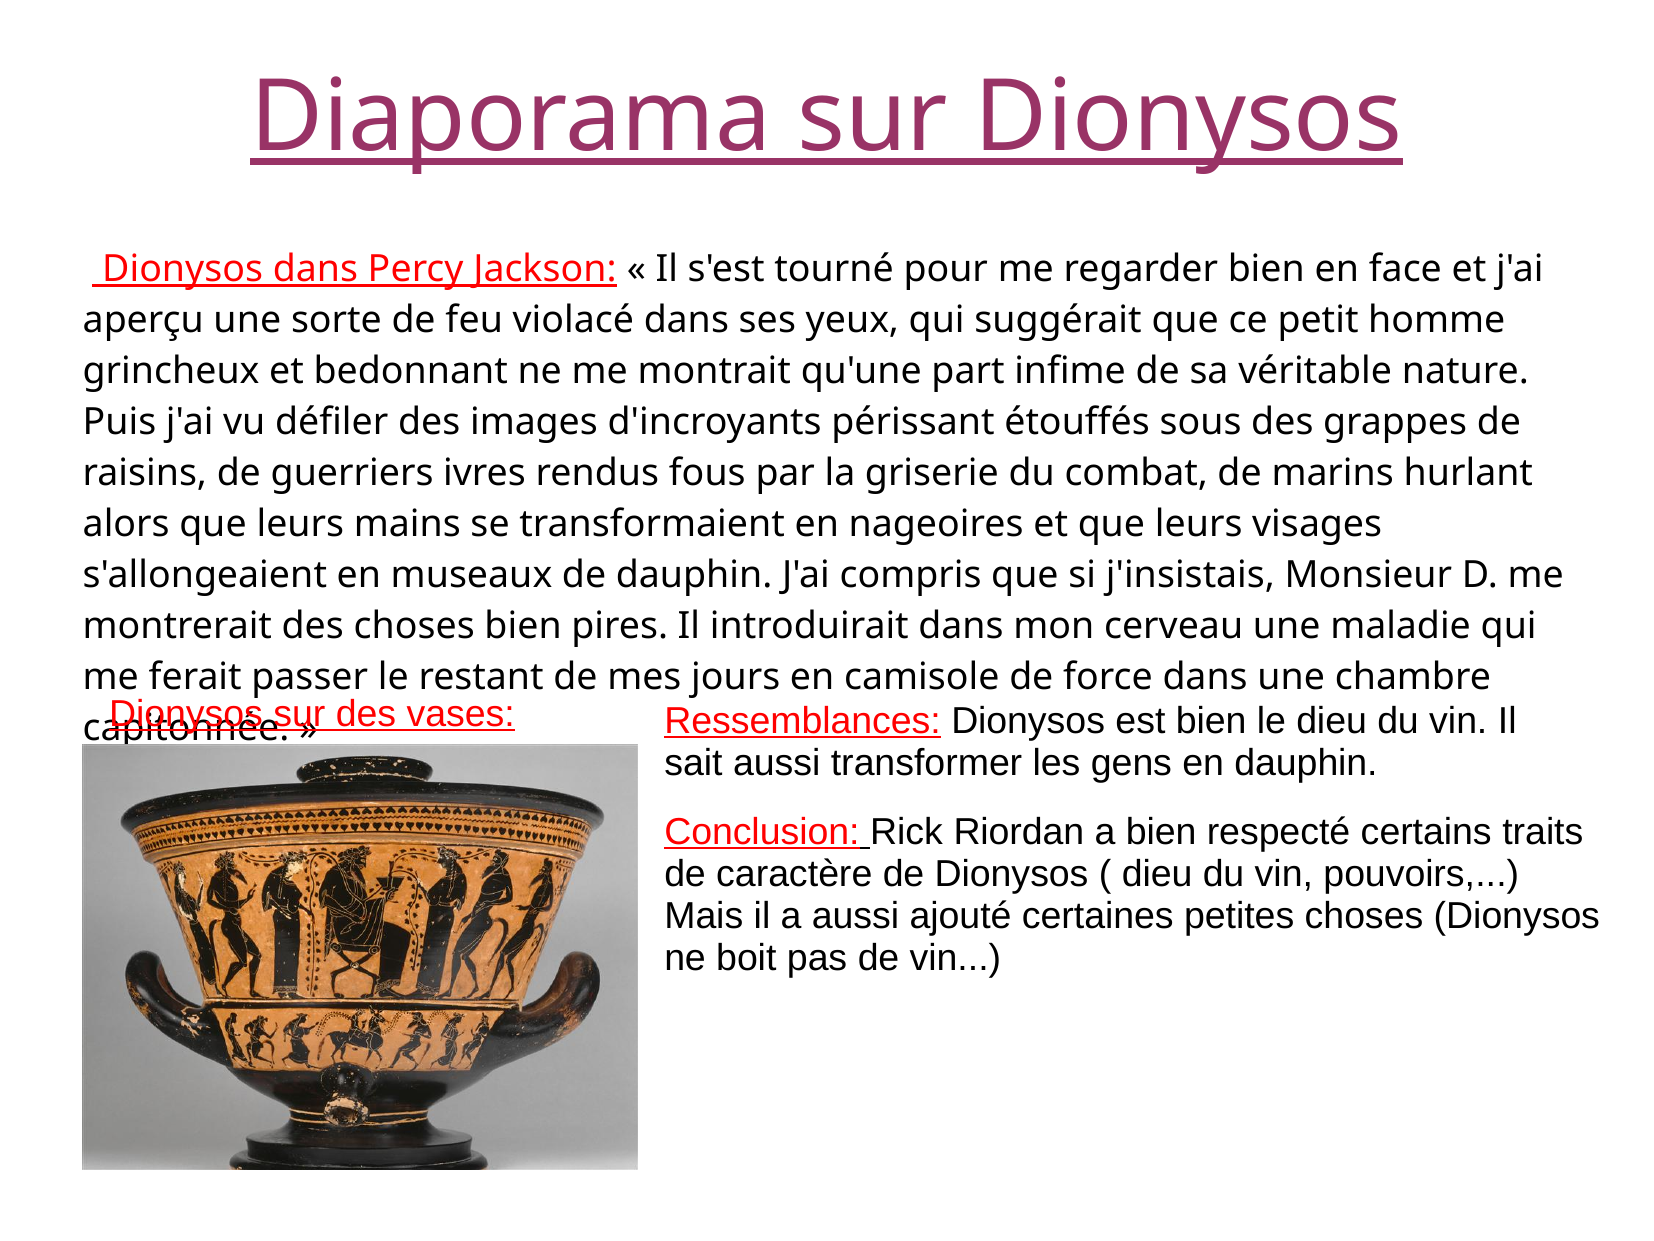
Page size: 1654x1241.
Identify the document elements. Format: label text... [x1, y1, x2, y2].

text_box Ressemblances: Dionysos est bien le dieu du vin. Il sait aussi transformer les gens en dauphin. [649, 692, 1571, 792]
text_box Conclusion: Rick Riordan a bien respecté certains traits de caractère de Dionysos ( dieu du vin, pouvoirs,...) Mais il a aussi ajouté certaines petites choses (Dionysos ne boit pas de vin...) [649, 803, 1619, 987]
picture [82, 744, 638, 1170]
title Diaporama sur Dionysos [82, 50, 1571, 173]
list Dionysos dans Percy Jackson: « Il s'est tourné pour me regarder bien en face et j'ai aperçu une sorte de feu violacé dans ses yeux, qui suggérait que ce petit homme grincheux et bedonnant ne me montrait qu'une part infime de sa véritable nature. Puis j'ai vu défiler des images d'incroyants périssant étouffés sous des grappes de raisins, de guerriers ivres rendus fous par la griserie du combat, de marins hurlant alors que leurs mains se transformaient en nageoires et que leurs visages s'allongeaient en museaux de dauphin. J'ai compris que si j'insistais, Monsieur D. me montrerait des choses bien pires. Il introduirait dans mon cerveau une maladie qui me ferait passer le restant de mes jours en camisole de force dans une chambre capitonnée. » [82, 241, 1571, 686]
text_box Dionysos sur des vases: [94, 685, 615, 742]
